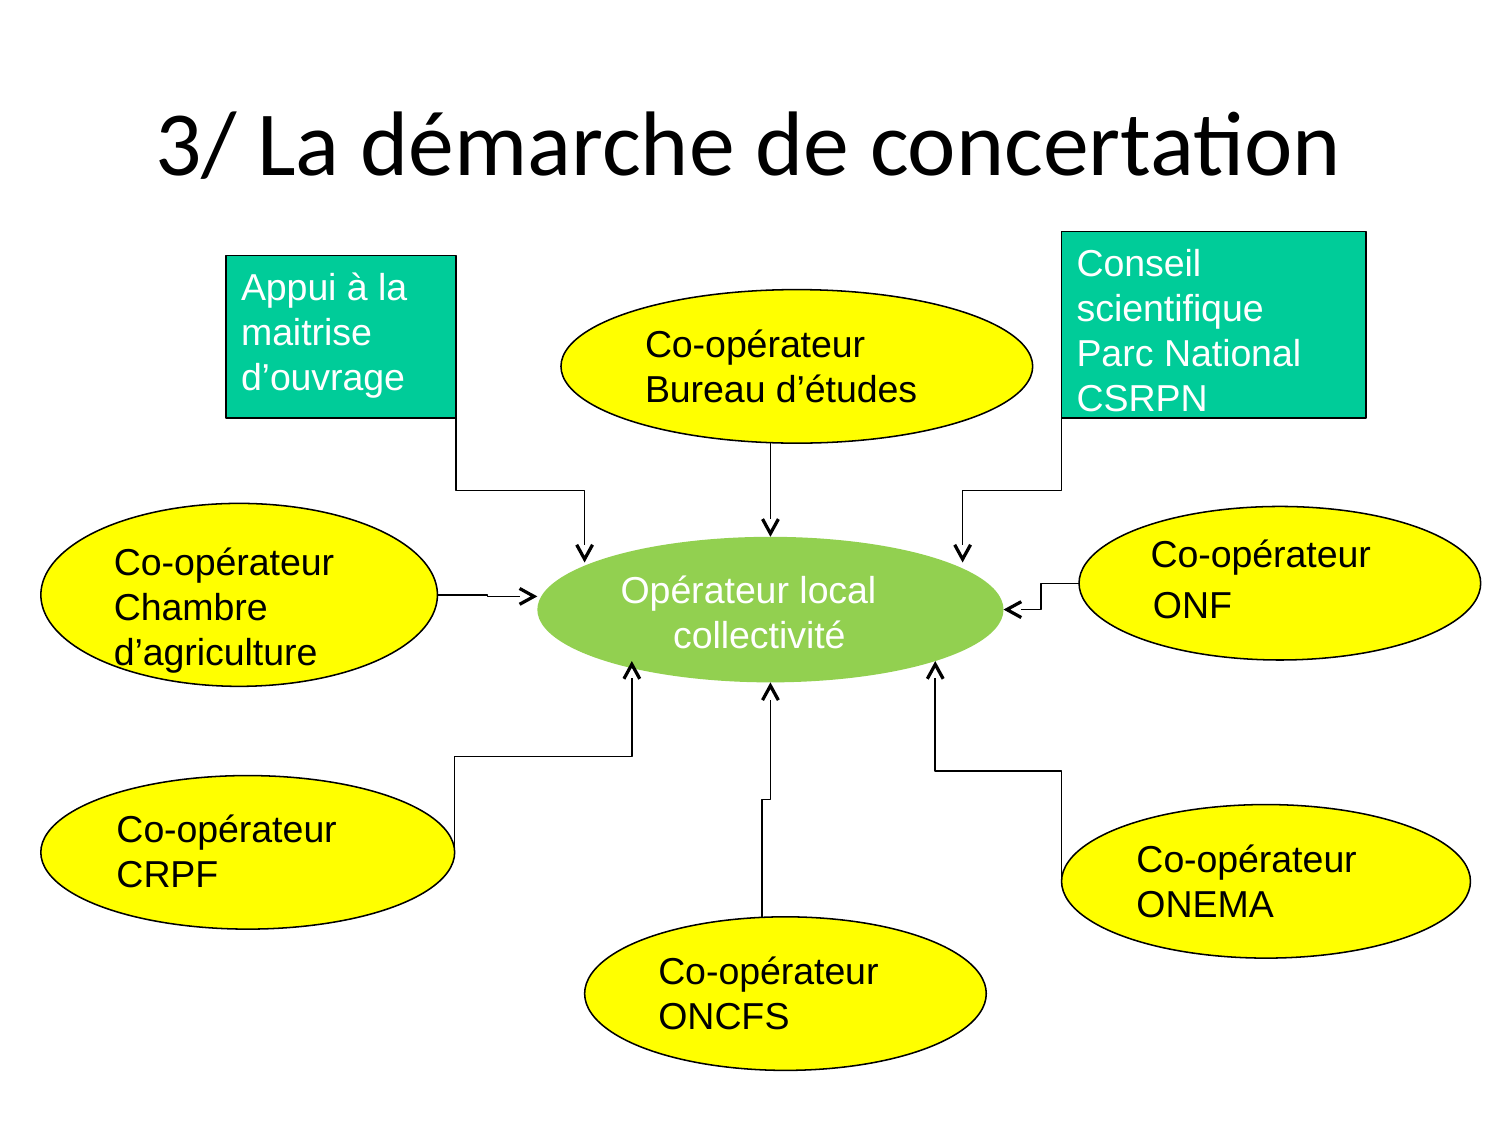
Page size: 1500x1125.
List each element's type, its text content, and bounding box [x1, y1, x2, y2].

text_box Appui à la maitrise d’ouvrage [226, 255, 456, 419]
text_box Conseil scientifique Parc National CSRPN [1061, 231, 1367, 419]
text_box Co-opérateur ONCFS [584, 916, 987, 1071]
title 3/ La démarche de concertation [75, 21, 1423, 257]
text_box Co-opérateur Chambre d’agriculture [40, 503, 438, 687]
text_box Co-opérateur Bureau d’études [560, 289, 1033, 444]
text_box Co-opérateur CRPF [40, 775, 455, 930]
text_box Co-opérateur [1135, 522, 1397, 583]
text_box ONF [1079, 506, 1481, 661]
text_box Opérateur local collectivité [537, 536, 1004, 683]
text_box Co-opérateur ONEMA [1061, 804, 1471, 959]
